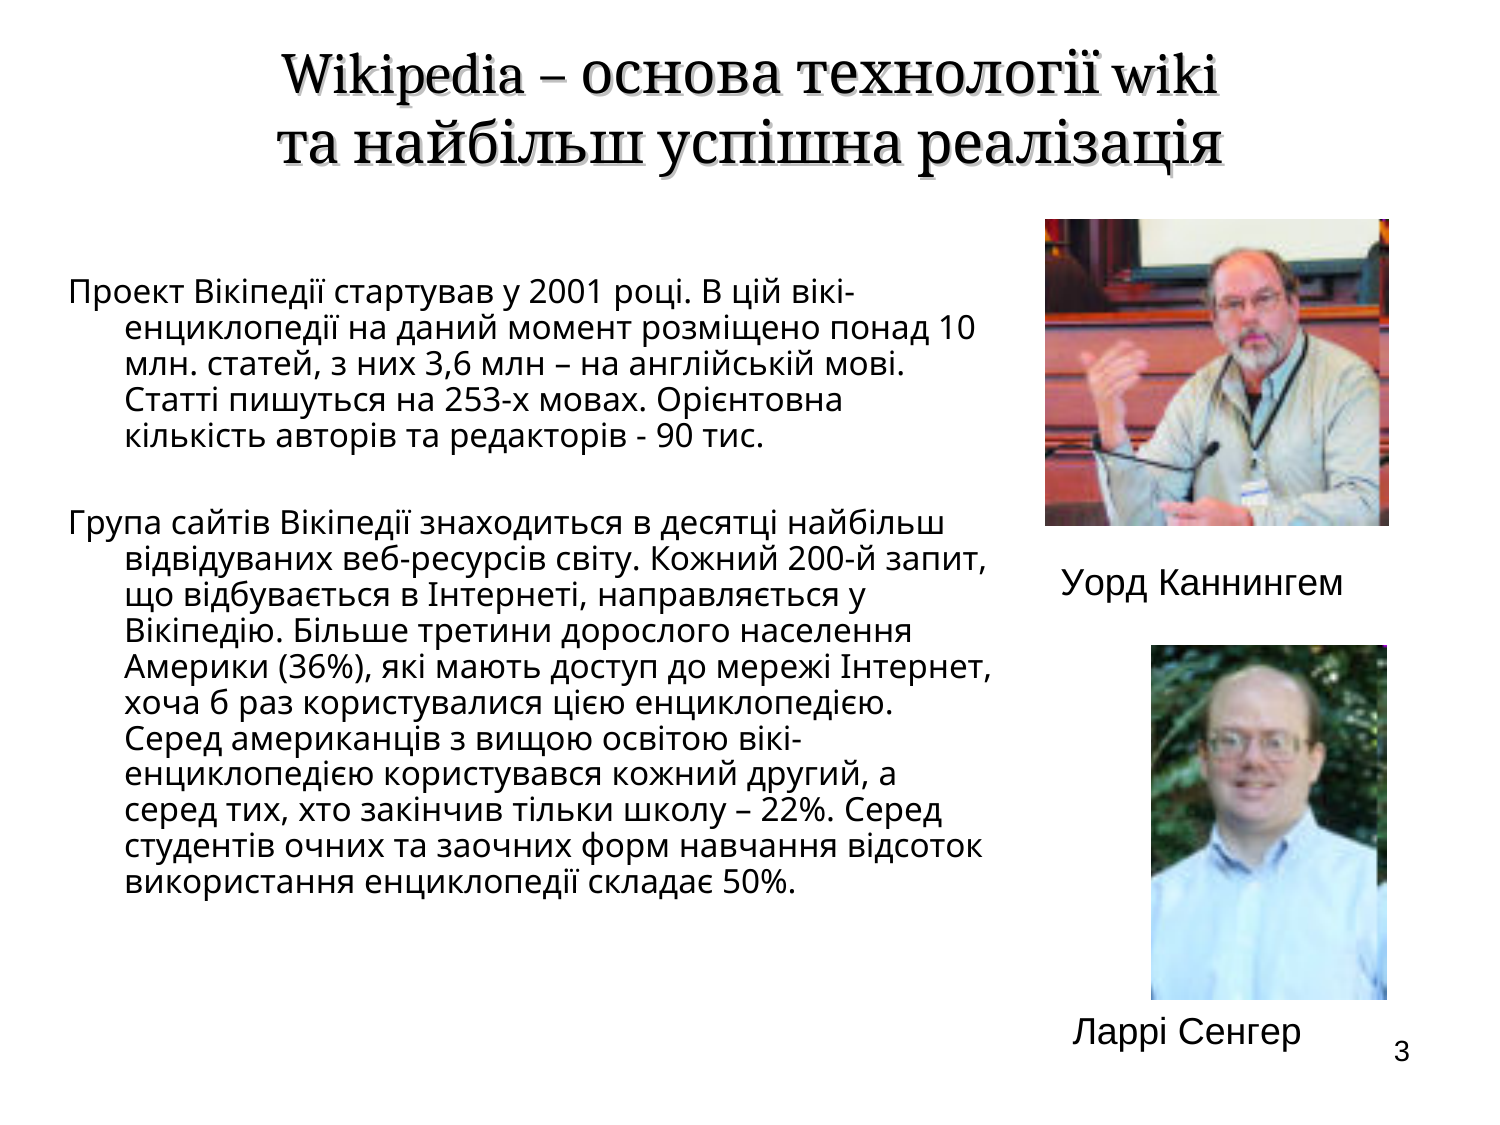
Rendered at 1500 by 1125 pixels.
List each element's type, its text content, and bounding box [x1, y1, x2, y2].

title Wikipedia – основа технології wiki та найбільш успішна реалізація [75, 0, 1426, 184]
picture [1045, 219, 1389, 526]
text_box Ларрі Сенгер [1057, 999, 1328, 1060]
text_box Проект Вікіпедії стартував у 2001 році. В цій вікі-енциклопедії на даний момент розміщено понад 10 млн. статей, з них 3,6 млн – на англійській мові. Статті пишуться на 253-х мовах. Орієнтовна кількість авторів та редакторів - 90 тис. Група сайтів Вікіпедії знаходиться в десятці найбільш відвідуваних веб-ресурсів світу. Кожний 200-й запит, що відбувається в Інтернеті, направляється у Вікіпедію. Більше третини дорослого населення Америки (36%), які мають доступ до мережі Інтернет, хоча б раз користувалися цією енциклопедією. Серед американців з вищою освітою вікі-енциклопедією користувався кожний другий, а серед тих, хто закінчив тільки школу – 22%. Серед студентів очних та заочних форм навчання відсоток використання енциклопедії складає 50%. [53, 267, 1010, 1035]
picture [1151, 645, 1387, 1000]
text_box Уорд Каннингем [1045, 550, 1370, 612]
